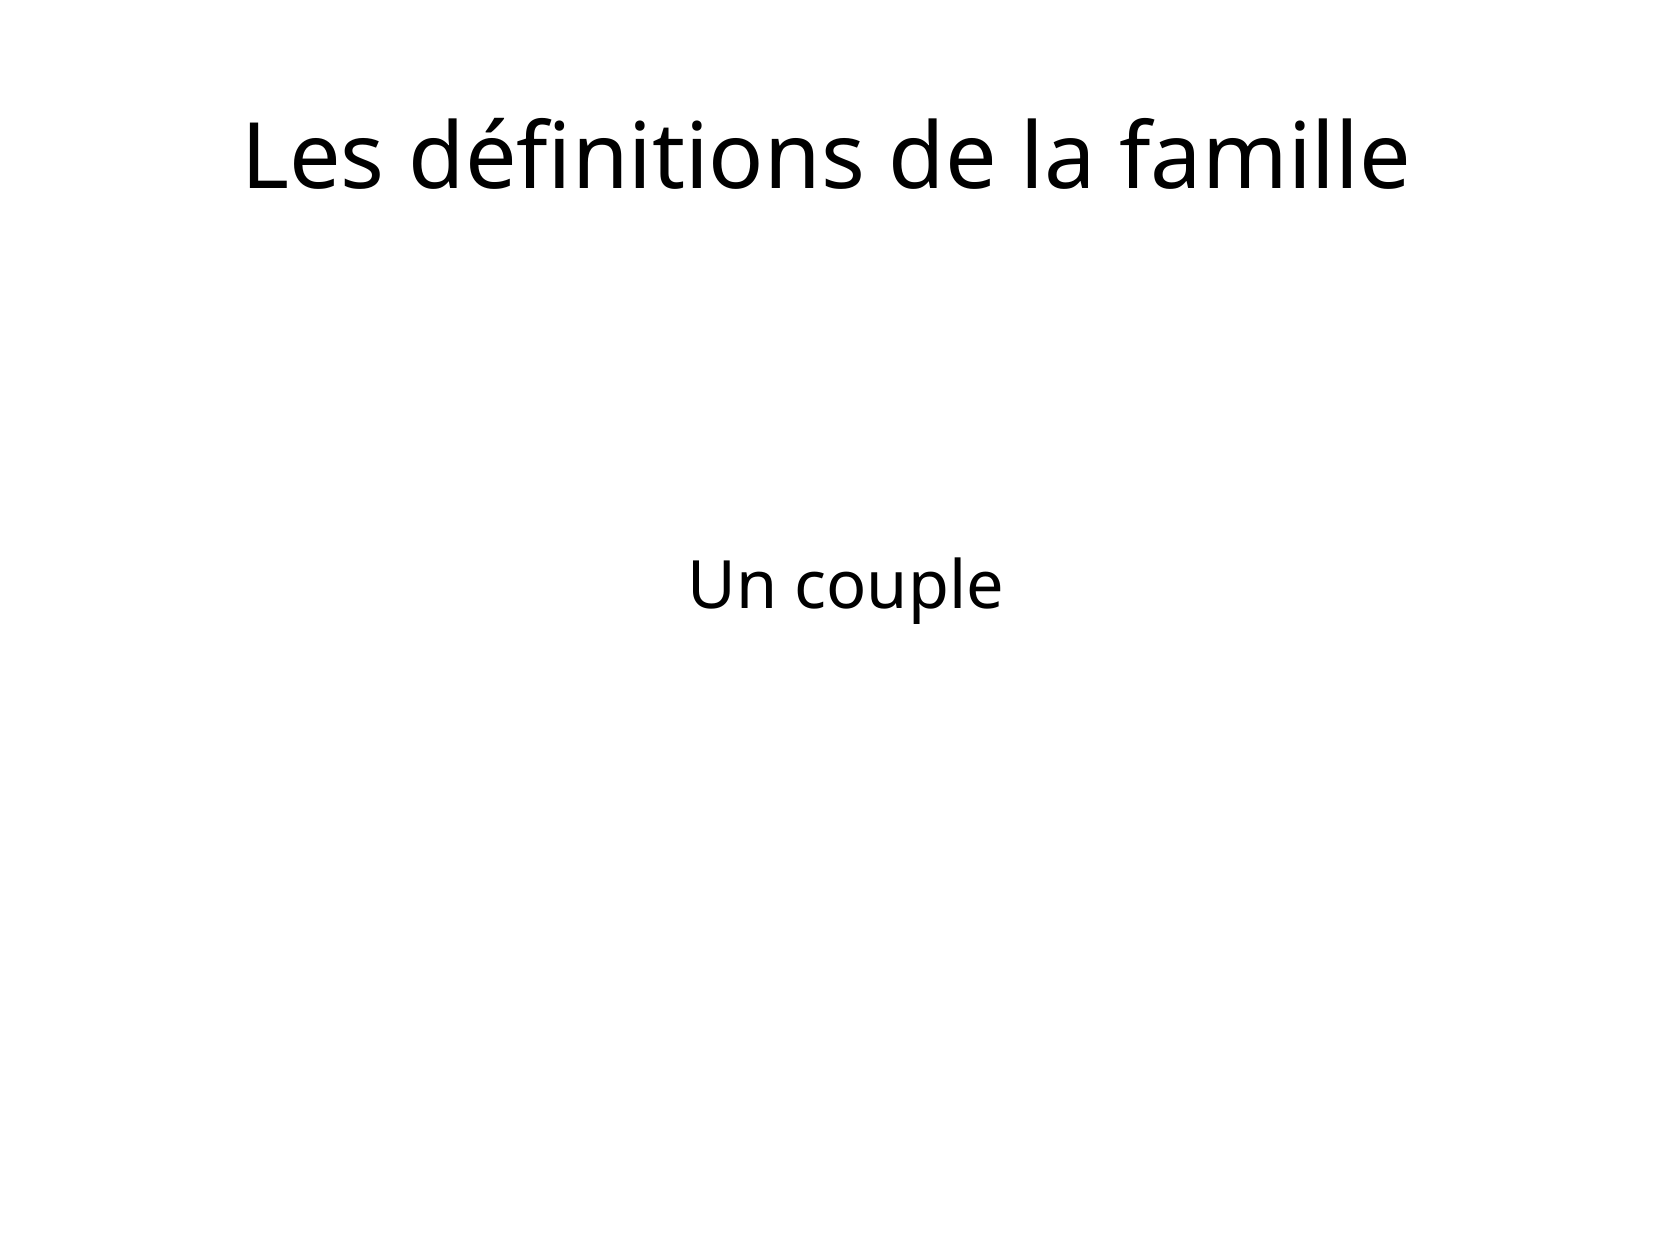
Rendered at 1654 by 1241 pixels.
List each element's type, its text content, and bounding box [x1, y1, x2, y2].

text_box Un couple [672, 537, 981, 629]
title Les définitions de la famille [82, 49, 1571, 257]
